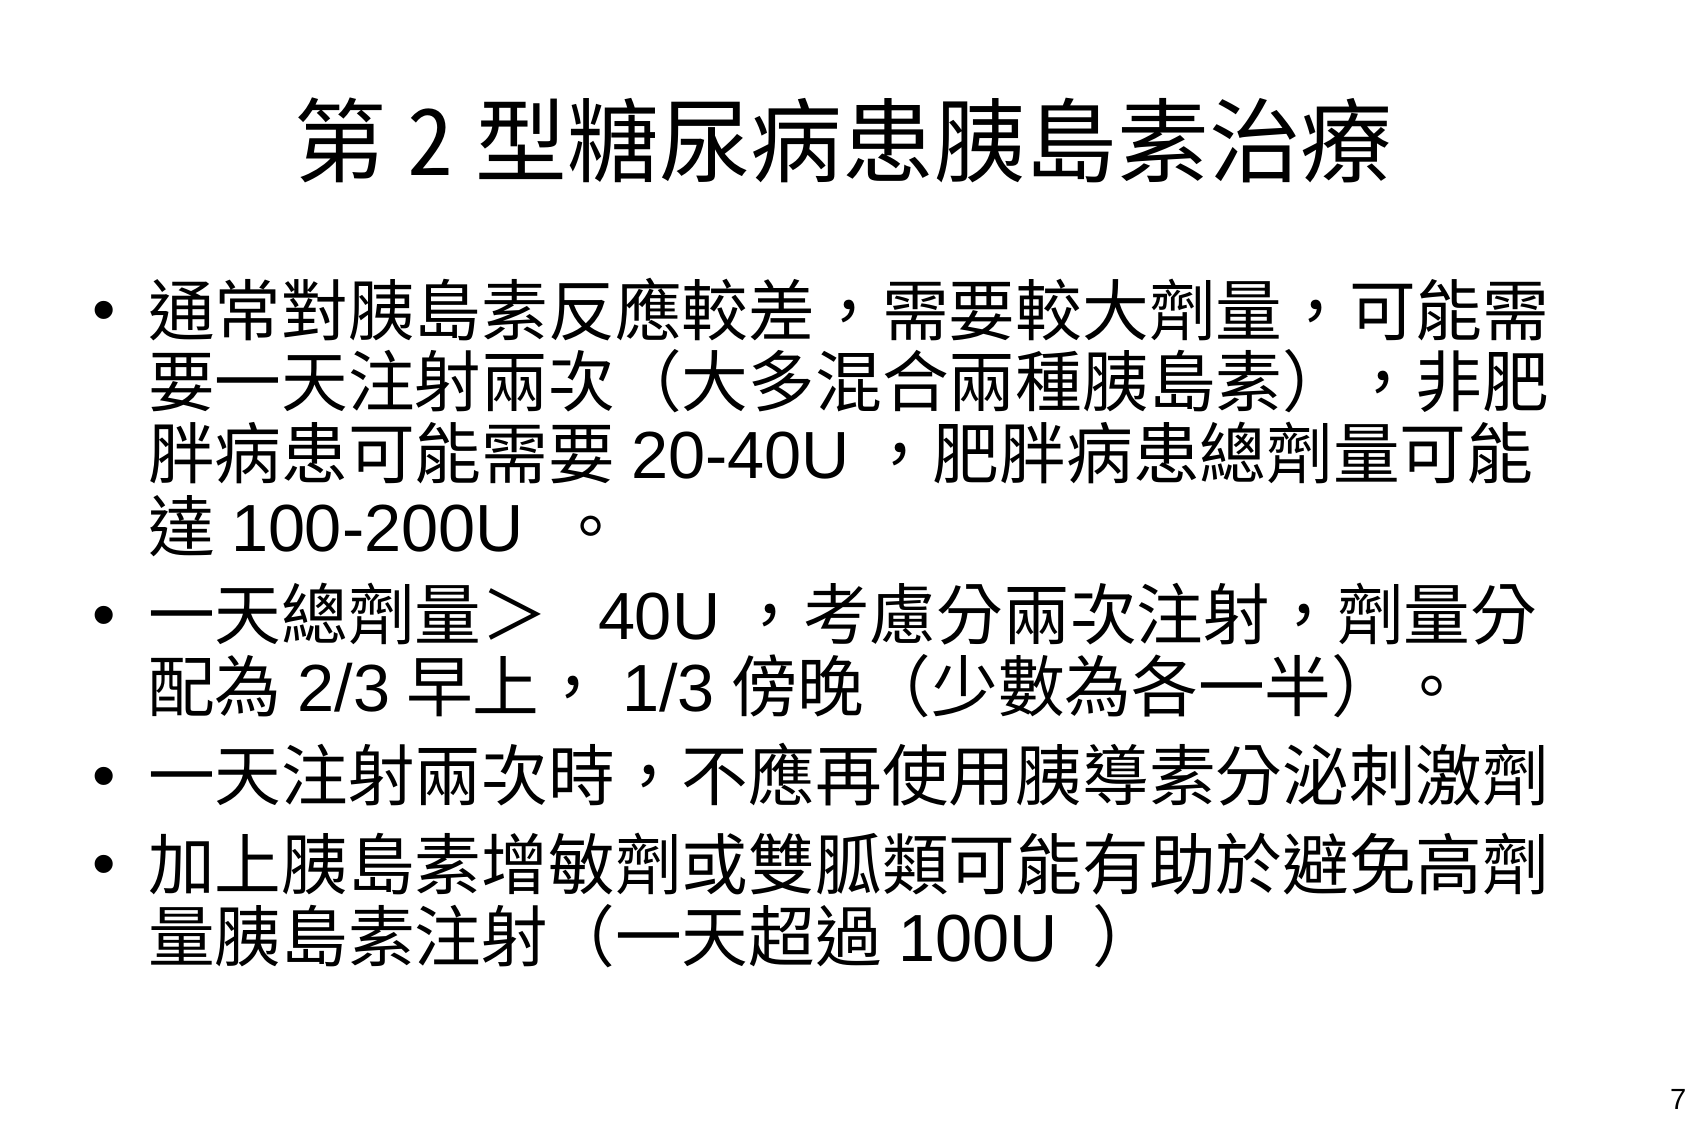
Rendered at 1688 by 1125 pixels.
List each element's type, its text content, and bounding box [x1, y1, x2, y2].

list 通常對胰島素反應較差，需要較大劑量，可能需要一天注射兩次（大多混合兩種胰島素），非肥胖病患可能需要20-40U，肥胖病患總劑量可能達100-200U 。 一天總劑量＞ 40U，考慮分兩次注射，劑量分配為2/3早上，1/3傍晚（少數為各一半）。 一天注射兩次時，不應再使用胰導素分泌刺激劑 加上胰島素增敏劑或雙胍類可能有助於避免高劑量胰島素注射（一天超過100U ） [84, 262, 1604, 1005]
title 第2型糖尿病患胰島素治療 [84, 45, 1604, 233]
